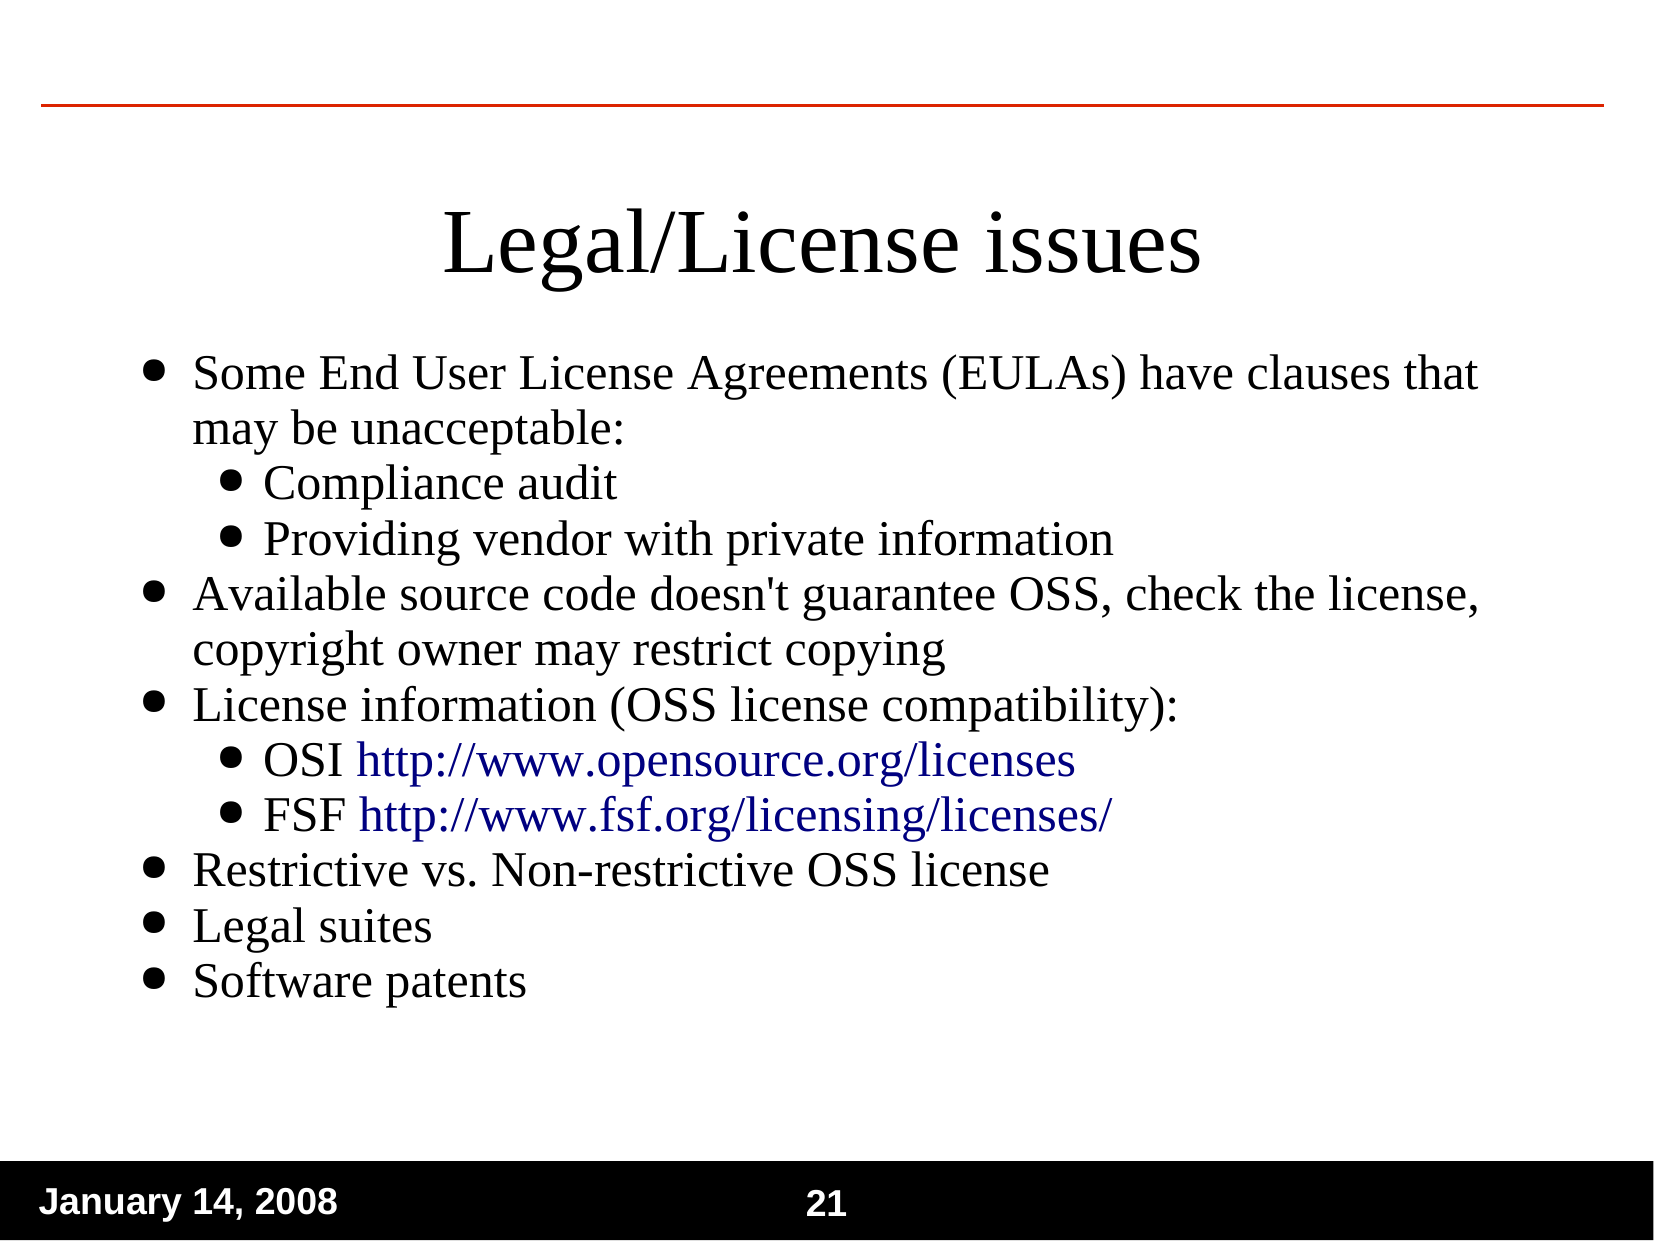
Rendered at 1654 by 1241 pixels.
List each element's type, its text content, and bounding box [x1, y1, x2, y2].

list Some End User License Agreements (EULAs) have clauses that may be unacceptable: Compliance audit Providing vendor with private information Available source code doesn't guarantee OSS, check the license, copyright owner may restrict copying License information (OSS license compatibility): OSI http://www.opensource.org/licenses FSF http://www.fsf.org/licensing/licenses/ Restrictive vs. Non-restrictive OSS license Legal suites Software patents [121, 344, 1534, 1127]
title Legal/License issues [117, 137, 1530, 346]
